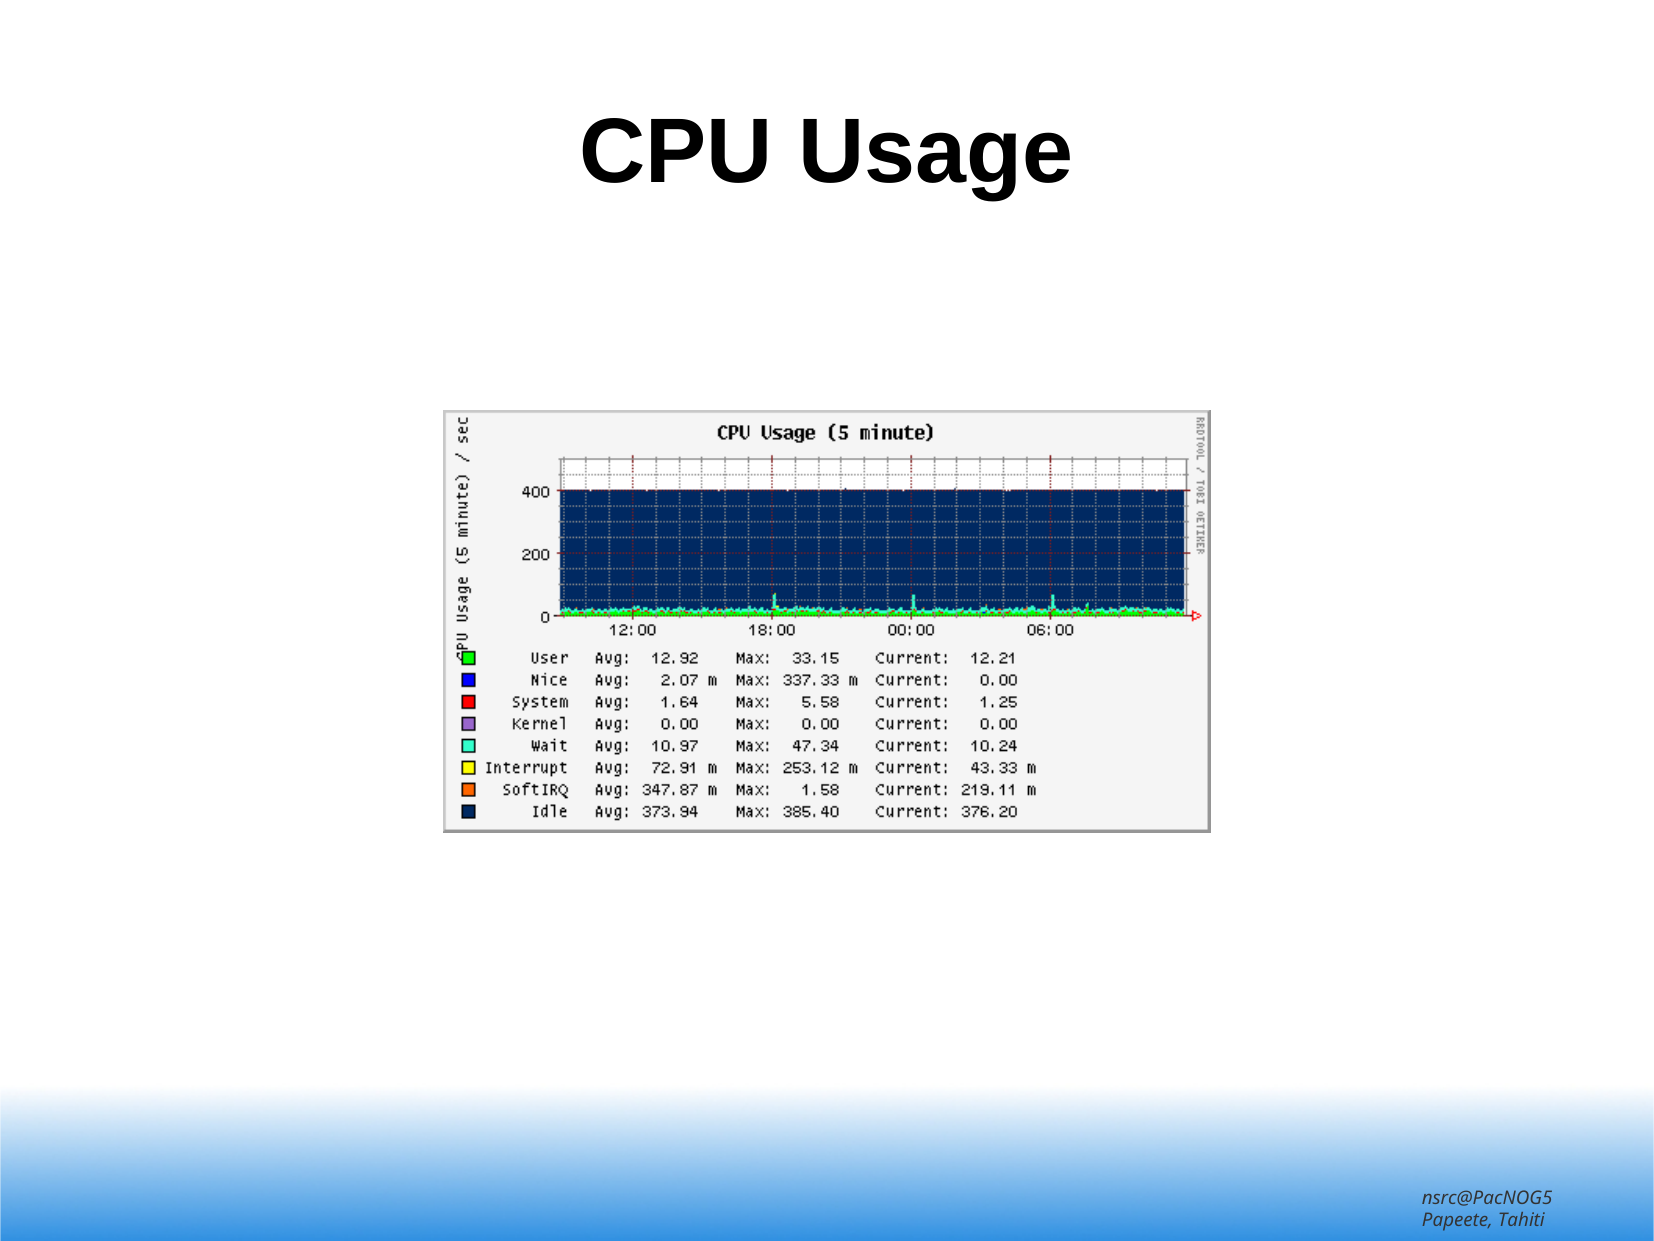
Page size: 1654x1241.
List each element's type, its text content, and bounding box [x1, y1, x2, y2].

title CPU Usage [82, 56, 1571, 249]
picture [443, 410, 1211, 833]
picture [0, 1083, 1654, 1241]
